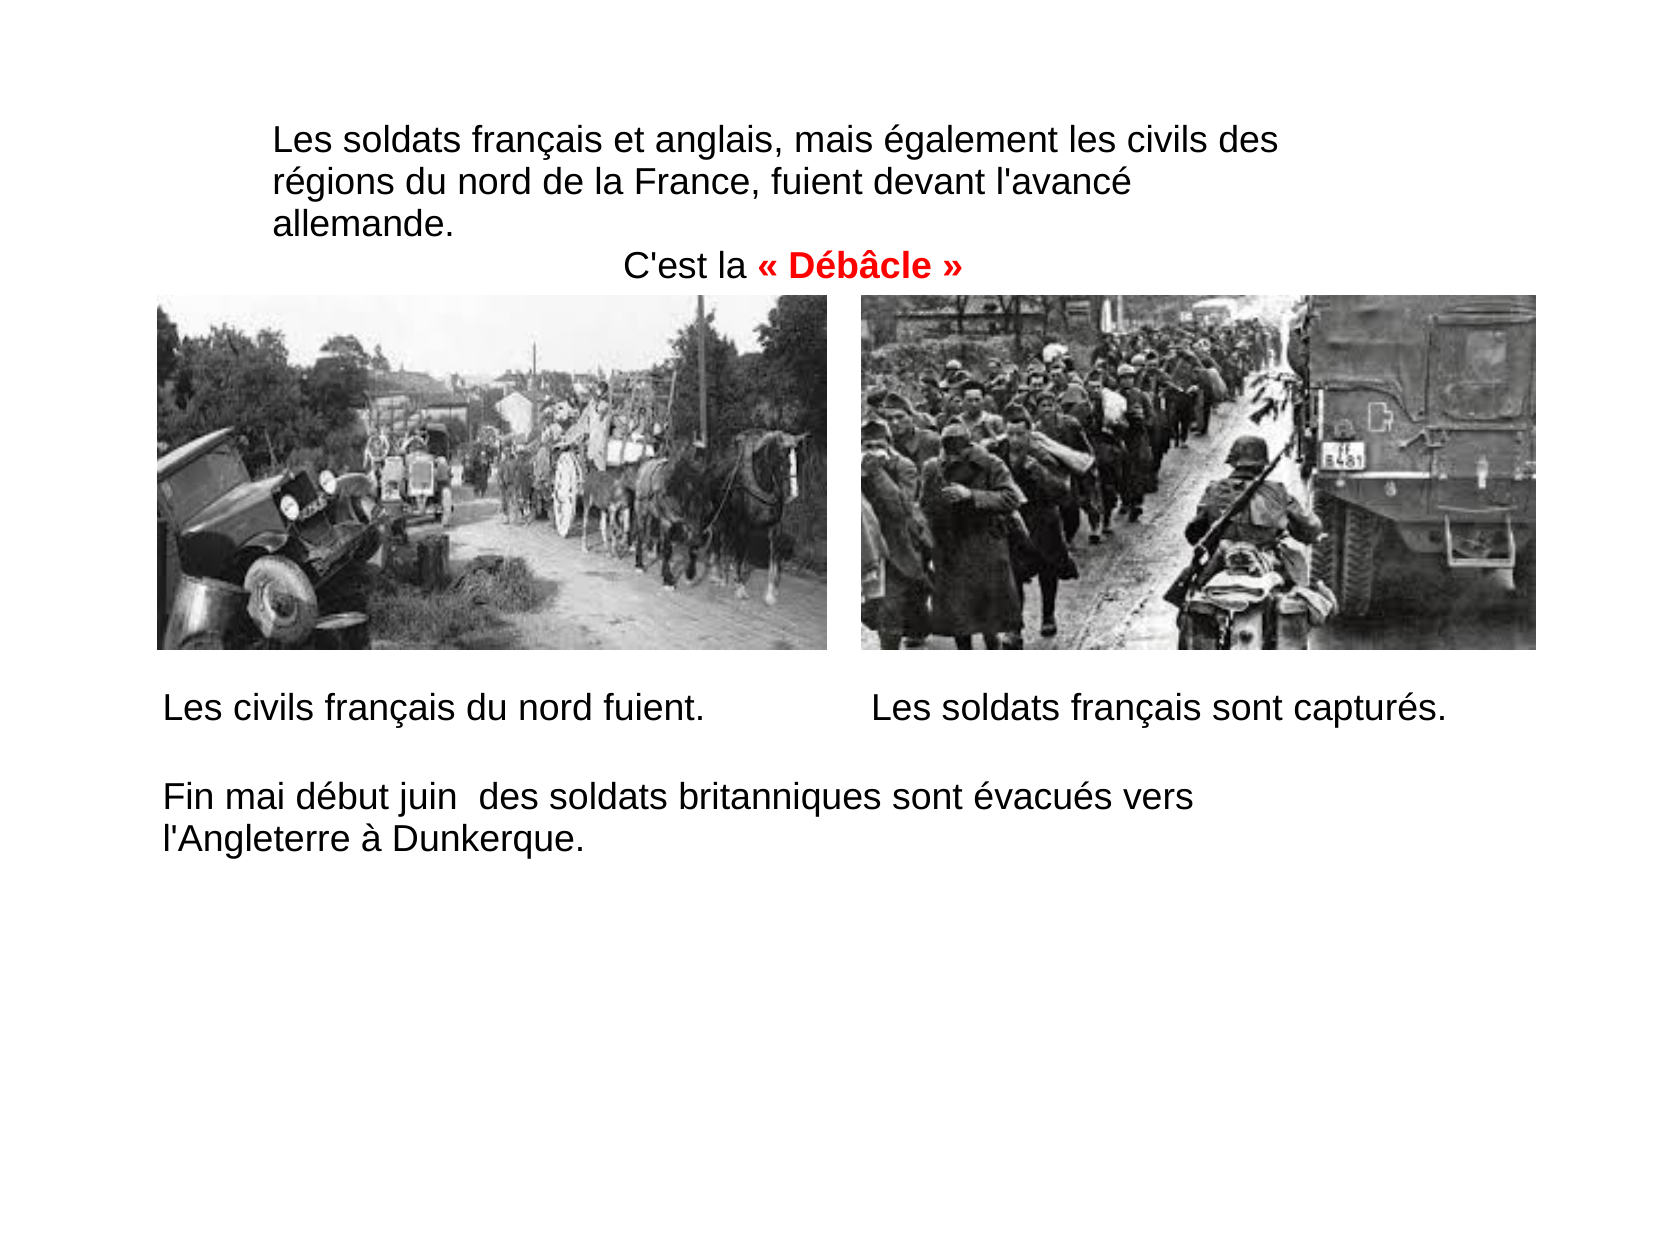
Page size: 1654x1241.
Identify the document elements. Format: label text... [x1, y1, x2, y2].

text_box Les civils français du nord fuient. [147, 679, 827, 737]
picture [157, 295, 827, 650]
text_box Les soldats français sont capturés. [856, 679, 1536, 737]
picture [861, 295, 1536, 650]
text_box Fin mai début juin des soldats britanniques sont évacués vers l'Angleterre à Dunkerque. [147, 767, 1324, 867]
text_box Les soldats français et anglais, mais également les civils des régions du nord de la France, fuient devant l'avancé allemande. C'est la « Débâcle » [257, 111, 1329, 296]
